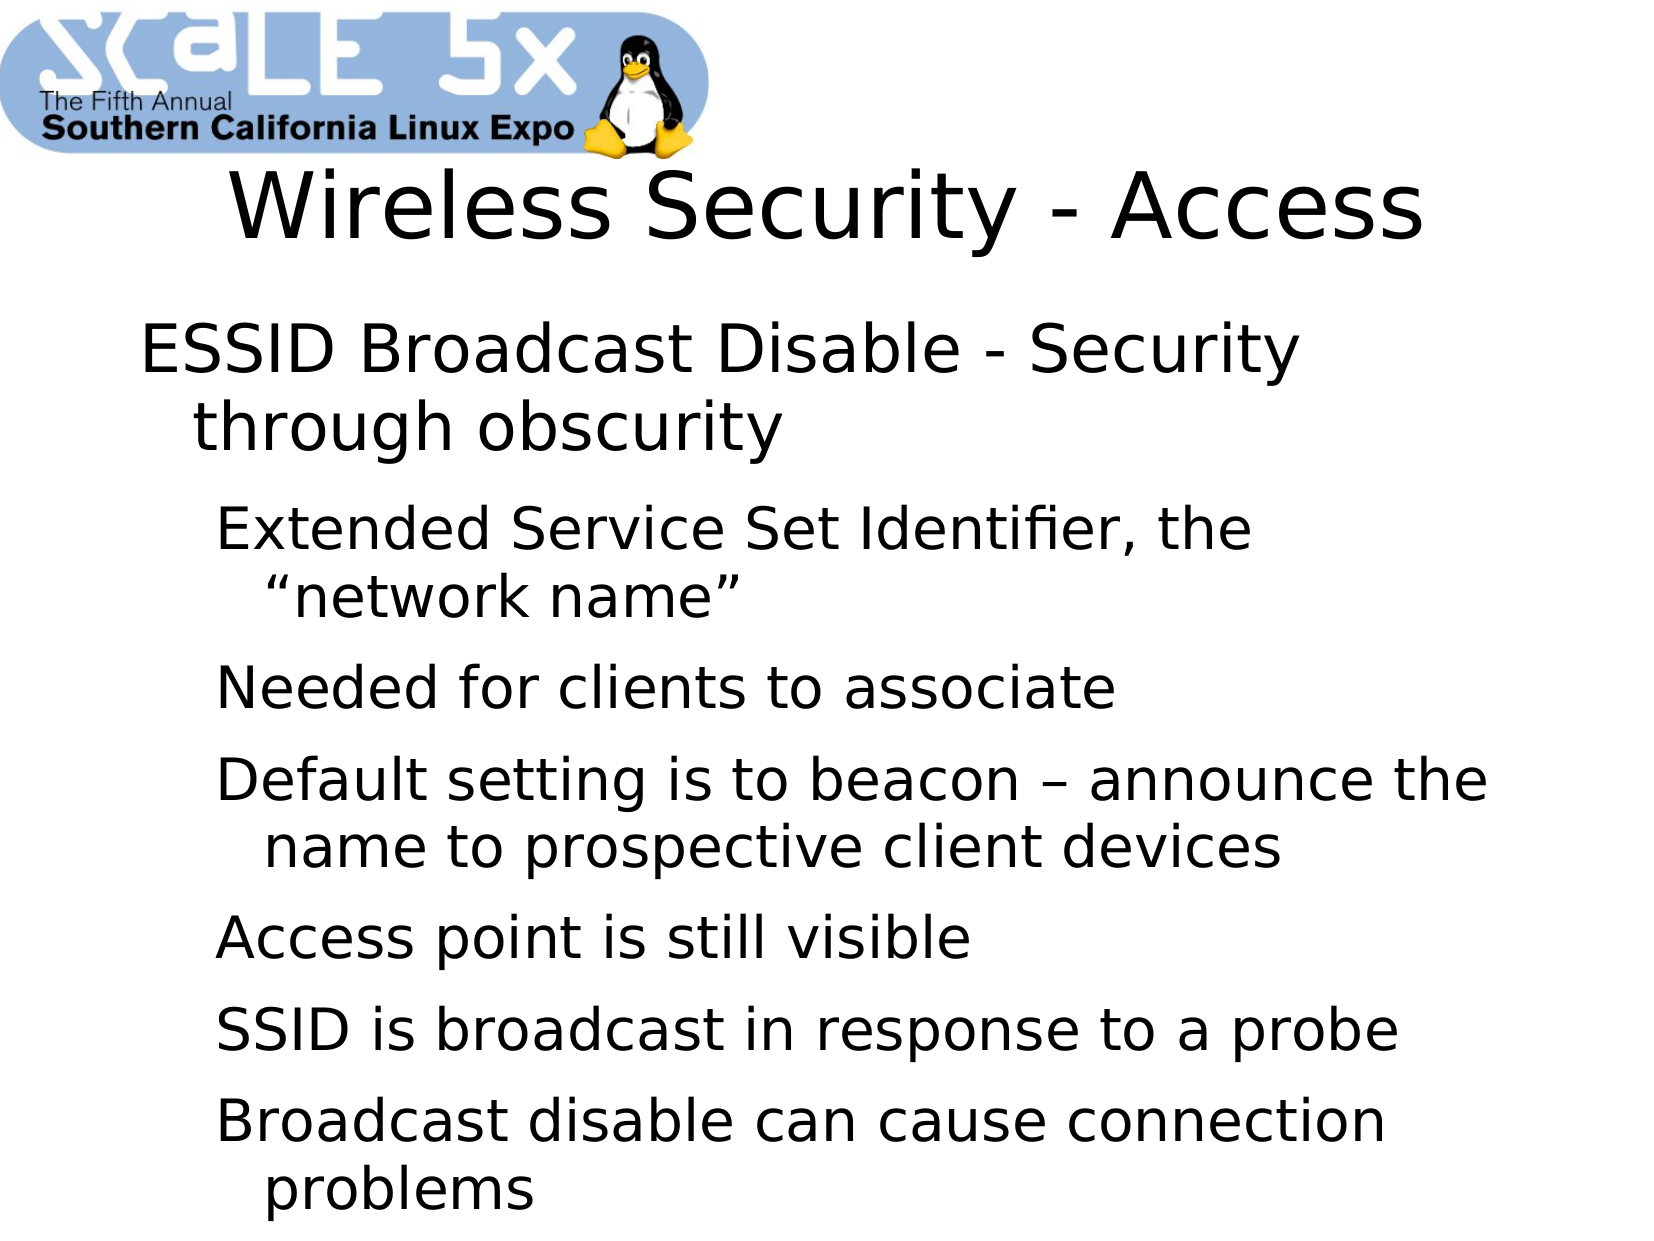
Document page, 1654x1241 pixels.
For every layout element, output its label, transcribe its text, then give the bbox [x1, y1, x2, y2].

list ESSID Broadcast Disable - Security through obscurity Extended Service Set Identifier, the “network name” Needed for clients to associate Default setting is to beacon – announce the name to prospective client devices Access point is still visible SSID is broadcast in response to a probe Broadcast disable can cause connection problems [121, 310, 1533, 1224]
title Wireless Security - Access [121, 102, 1533, 310]
picture [0, 3, 709, 159]
